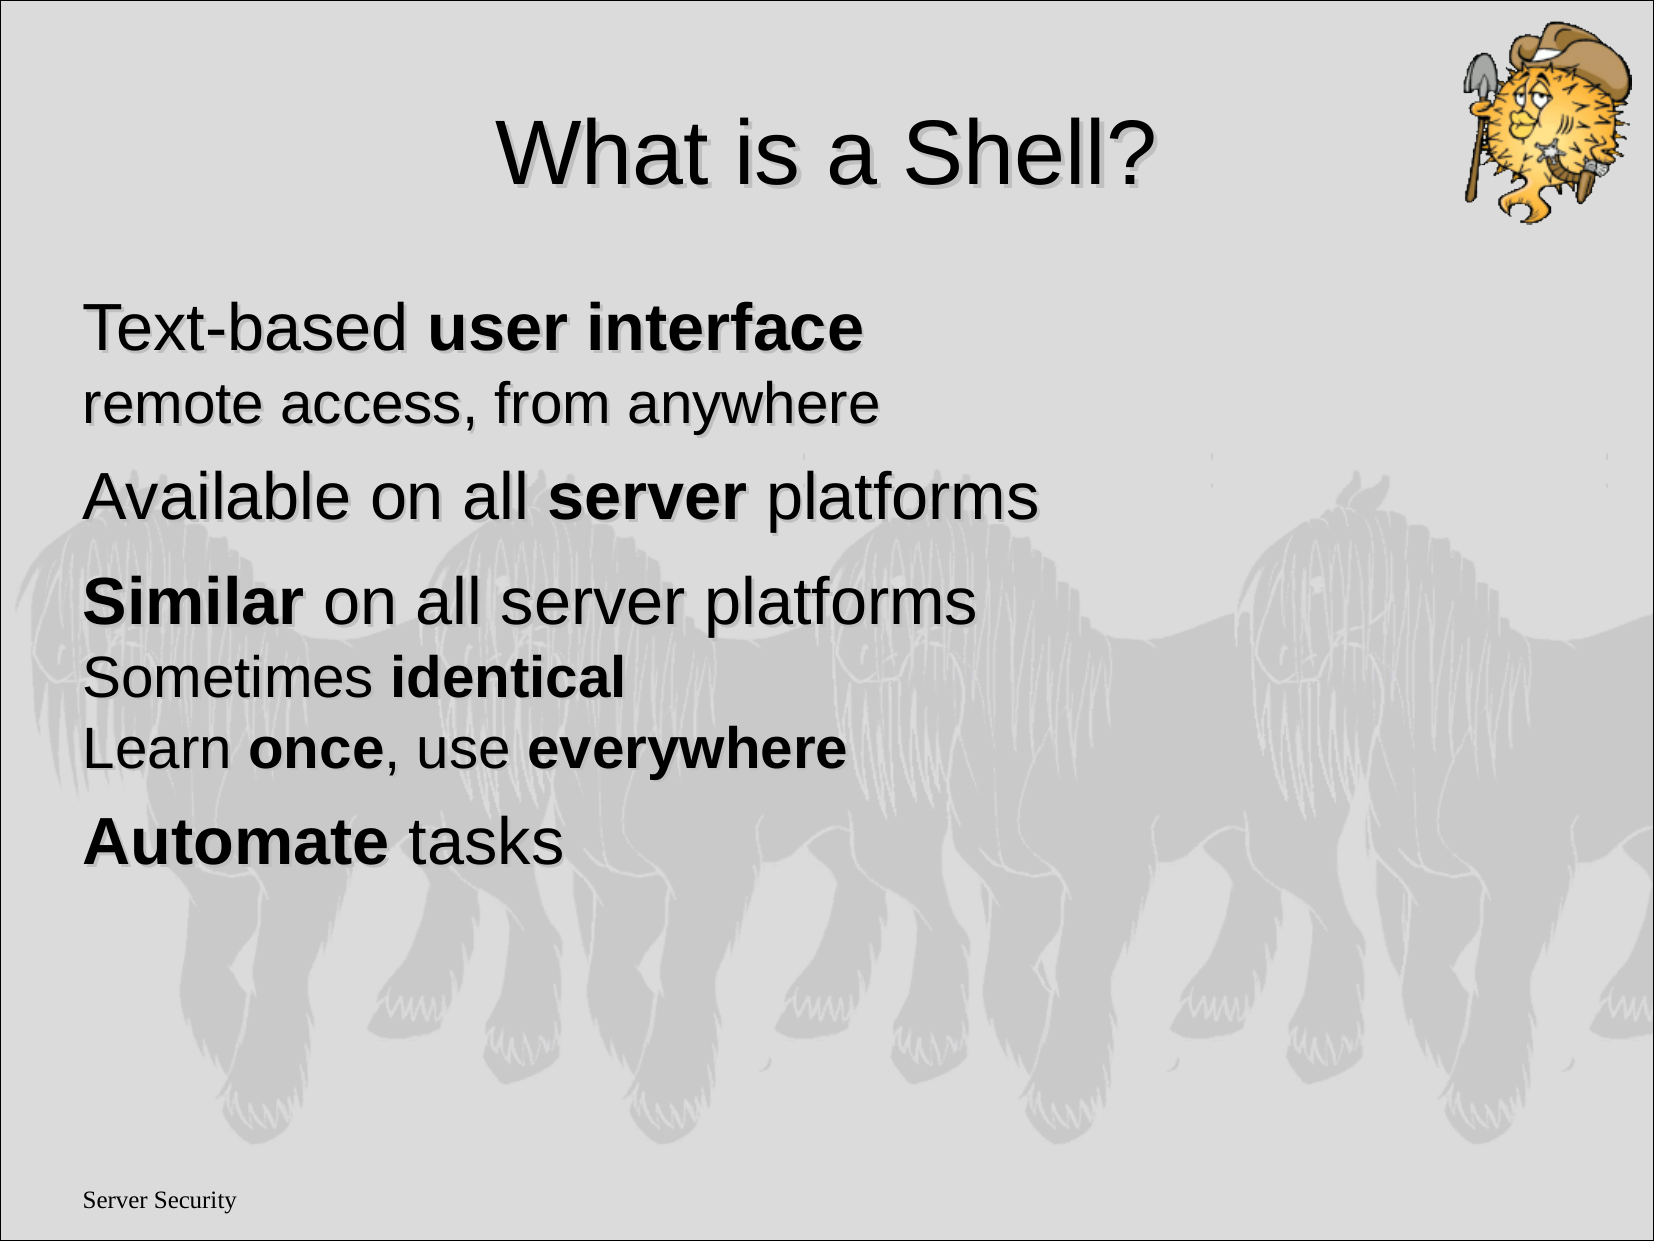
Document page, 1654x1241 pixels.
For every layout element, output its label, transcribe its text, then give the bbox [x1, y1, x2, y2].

list Text-based user interface remote access, from anywhere Available on all server platforms Similar on all server platforms Sometimes identical Learn once, use everywhere Automate tasks [82, 290, 1571, 1094]
picture [1462, 20, 1632, 225]
title What is a Shell? [82, 49, 1571, 257]
